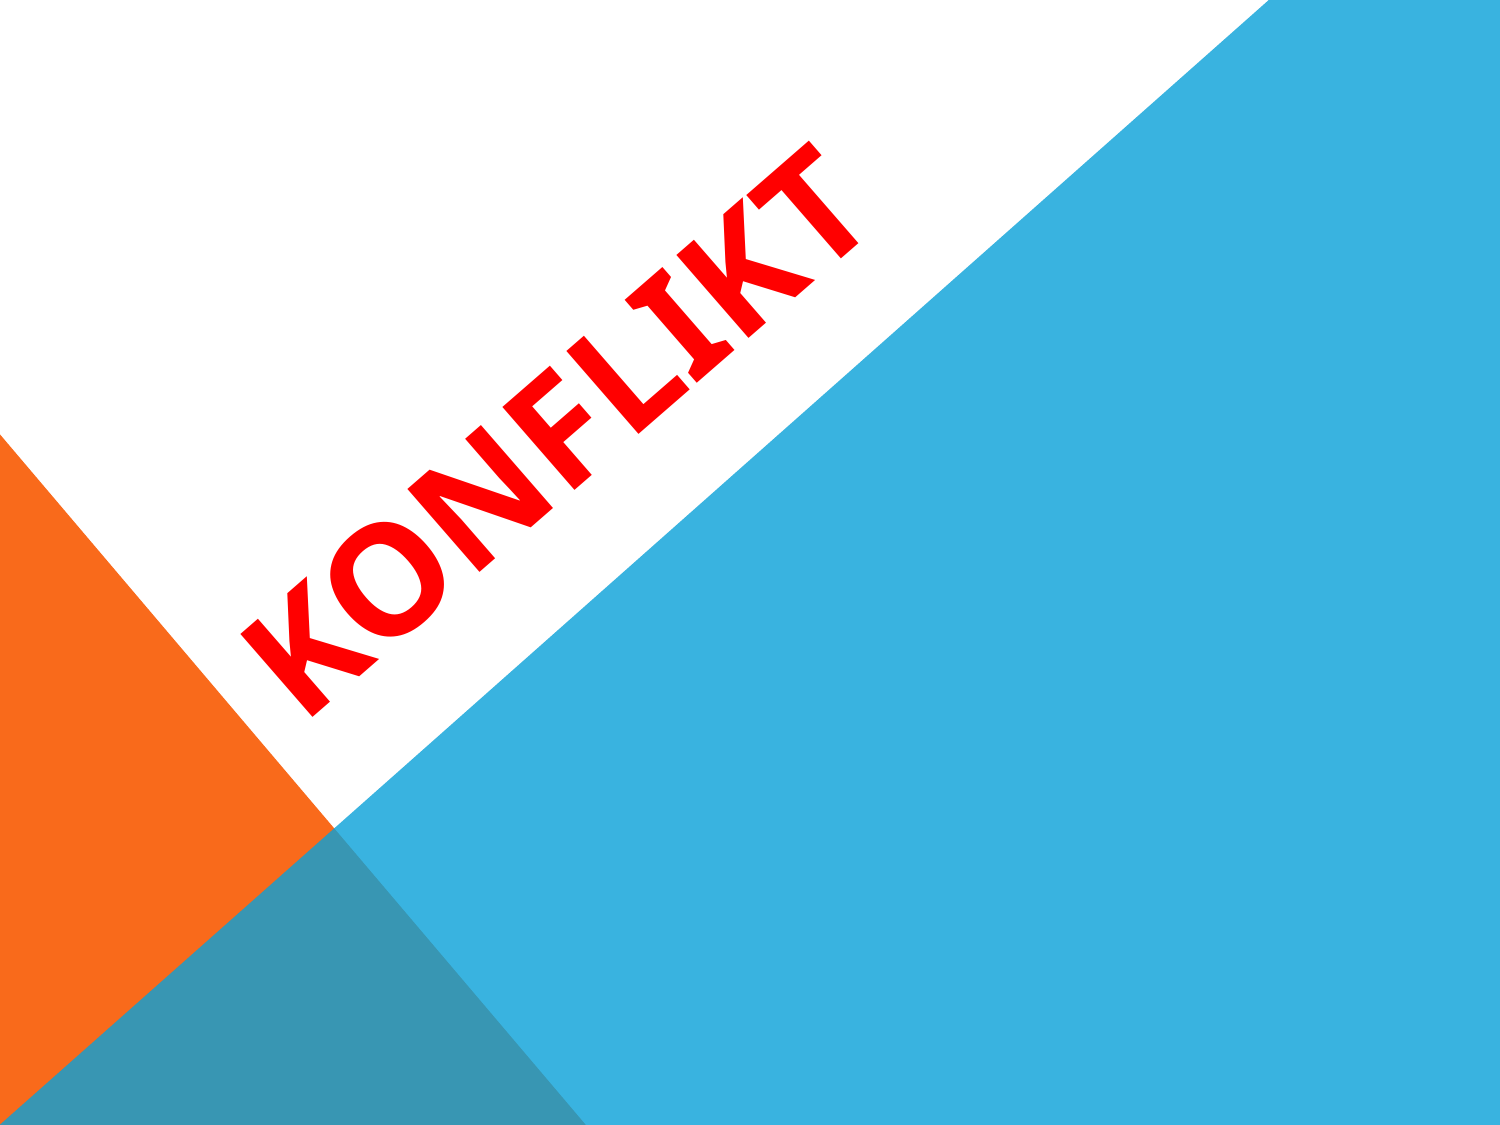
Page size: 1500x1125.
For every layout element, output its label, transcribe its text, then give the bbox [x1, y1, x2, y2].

title KONFLIKT [182, 4, 1012, 762]
